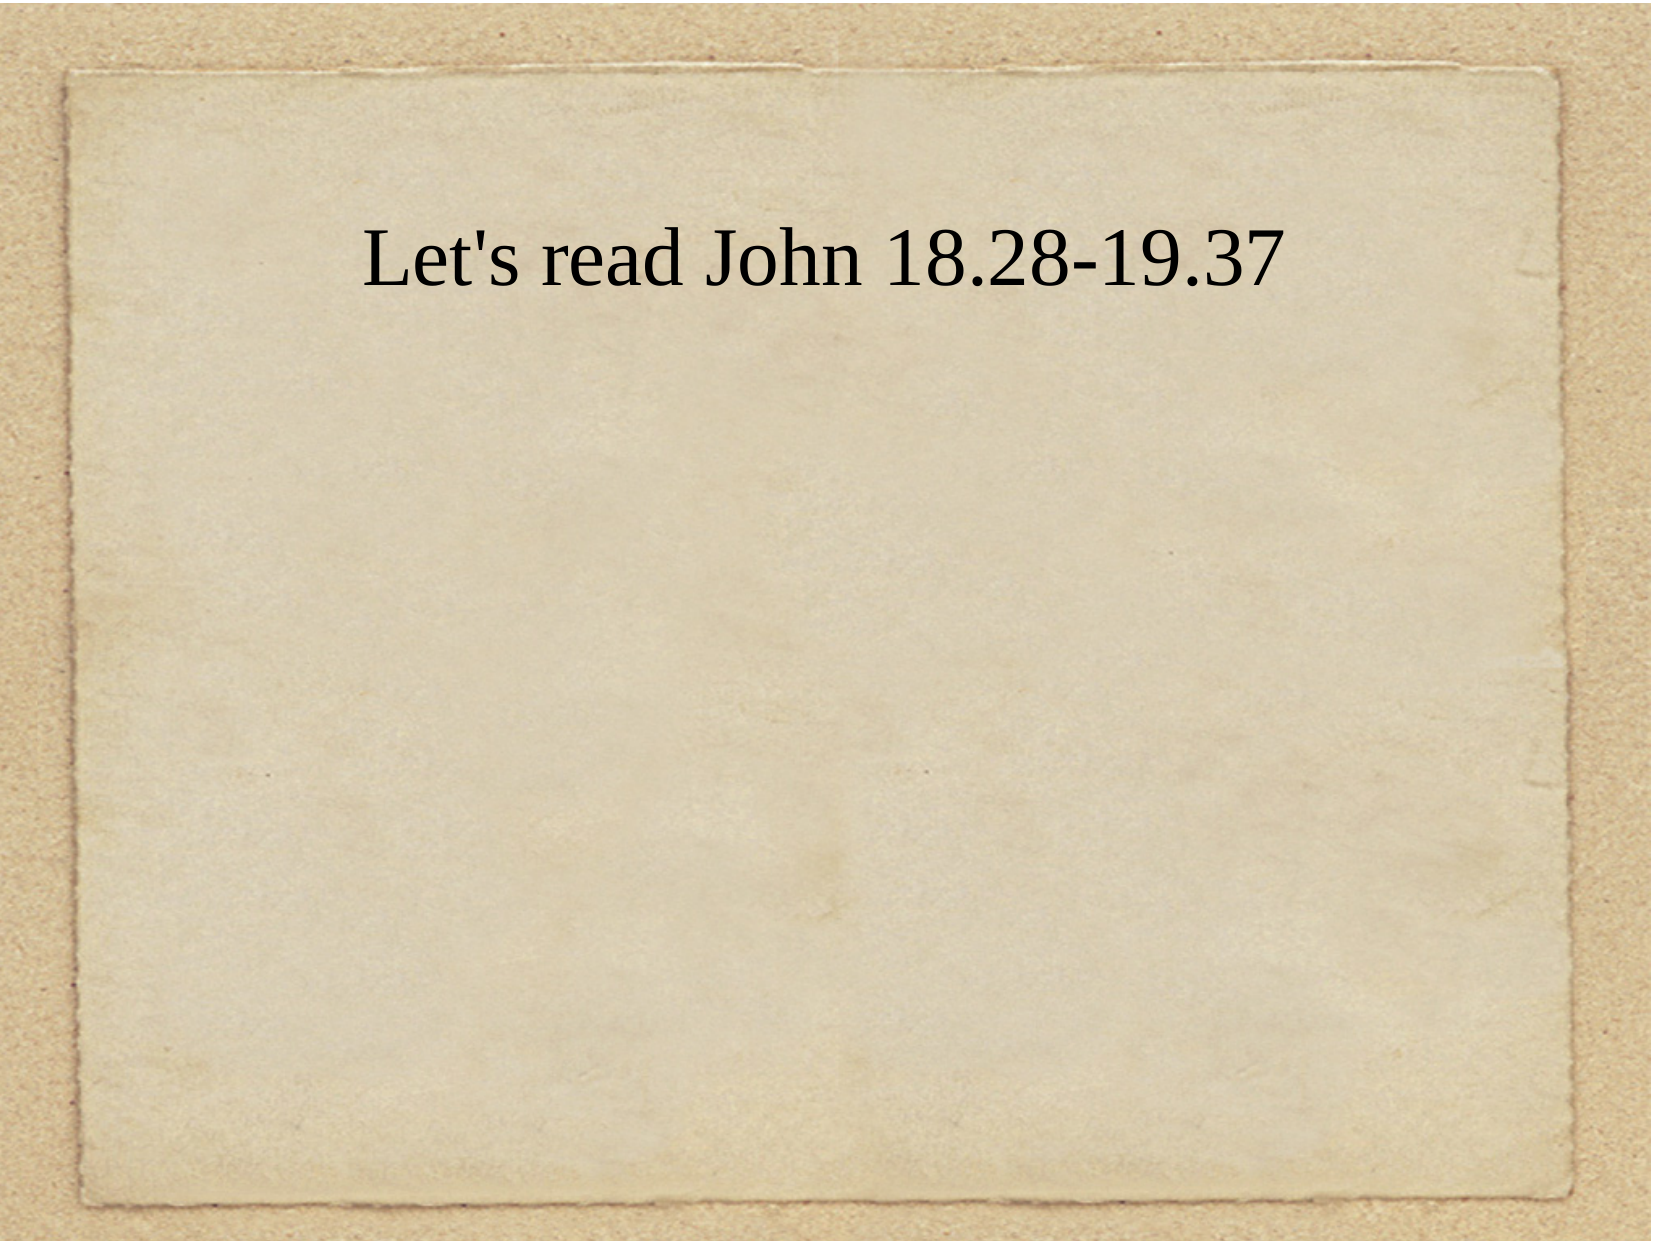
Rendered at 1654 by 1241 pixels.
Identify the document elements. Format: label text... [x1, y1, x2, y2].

picture [0, 3, 1651, 1241]
text_box Let's read John 18.28-19.37 [75, 65, 1576, 1191]
